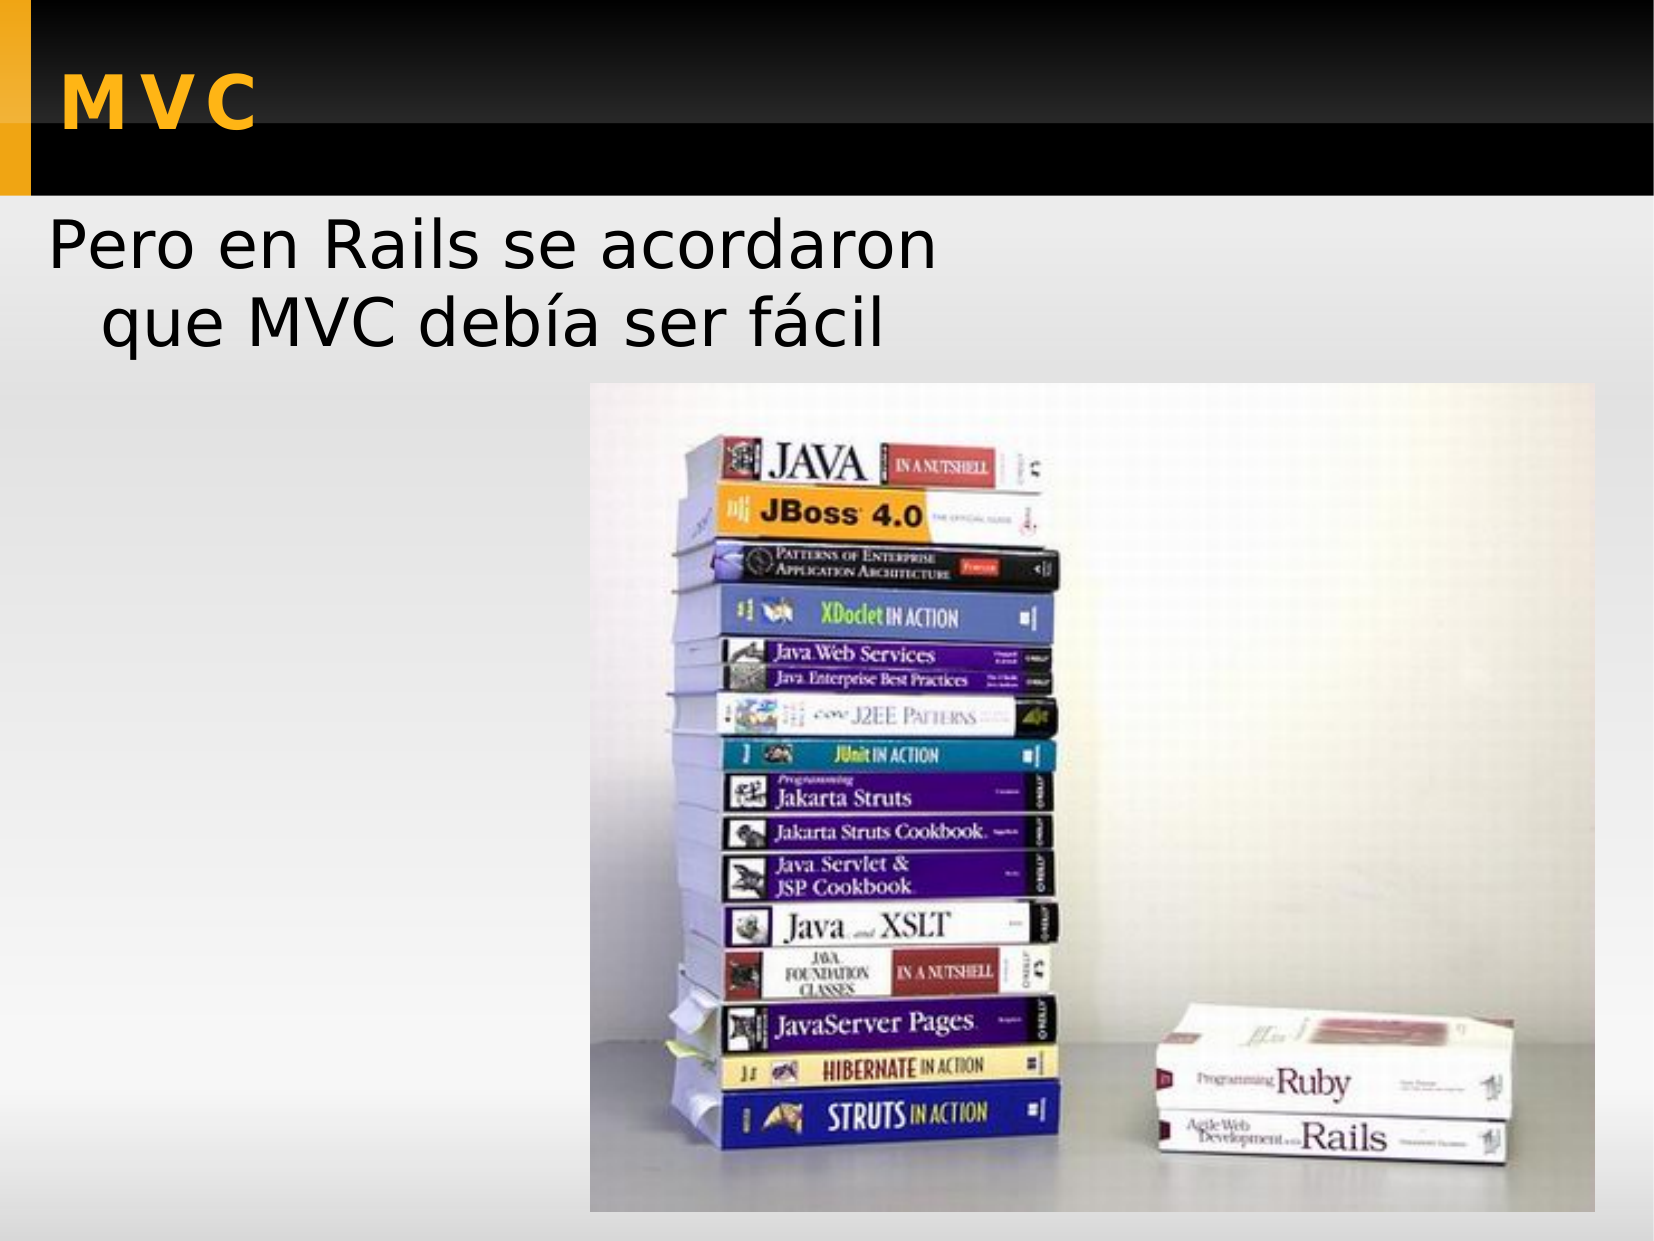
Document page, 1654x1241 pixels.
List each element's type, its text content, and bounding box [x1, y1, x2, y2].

list Pero en Rails se acordaron que MVC debía ser fácil [29, 206, 1034, 384]
title MVC [58, 29, 1654, 178]
picture [0, 0, 1654, 1241]
